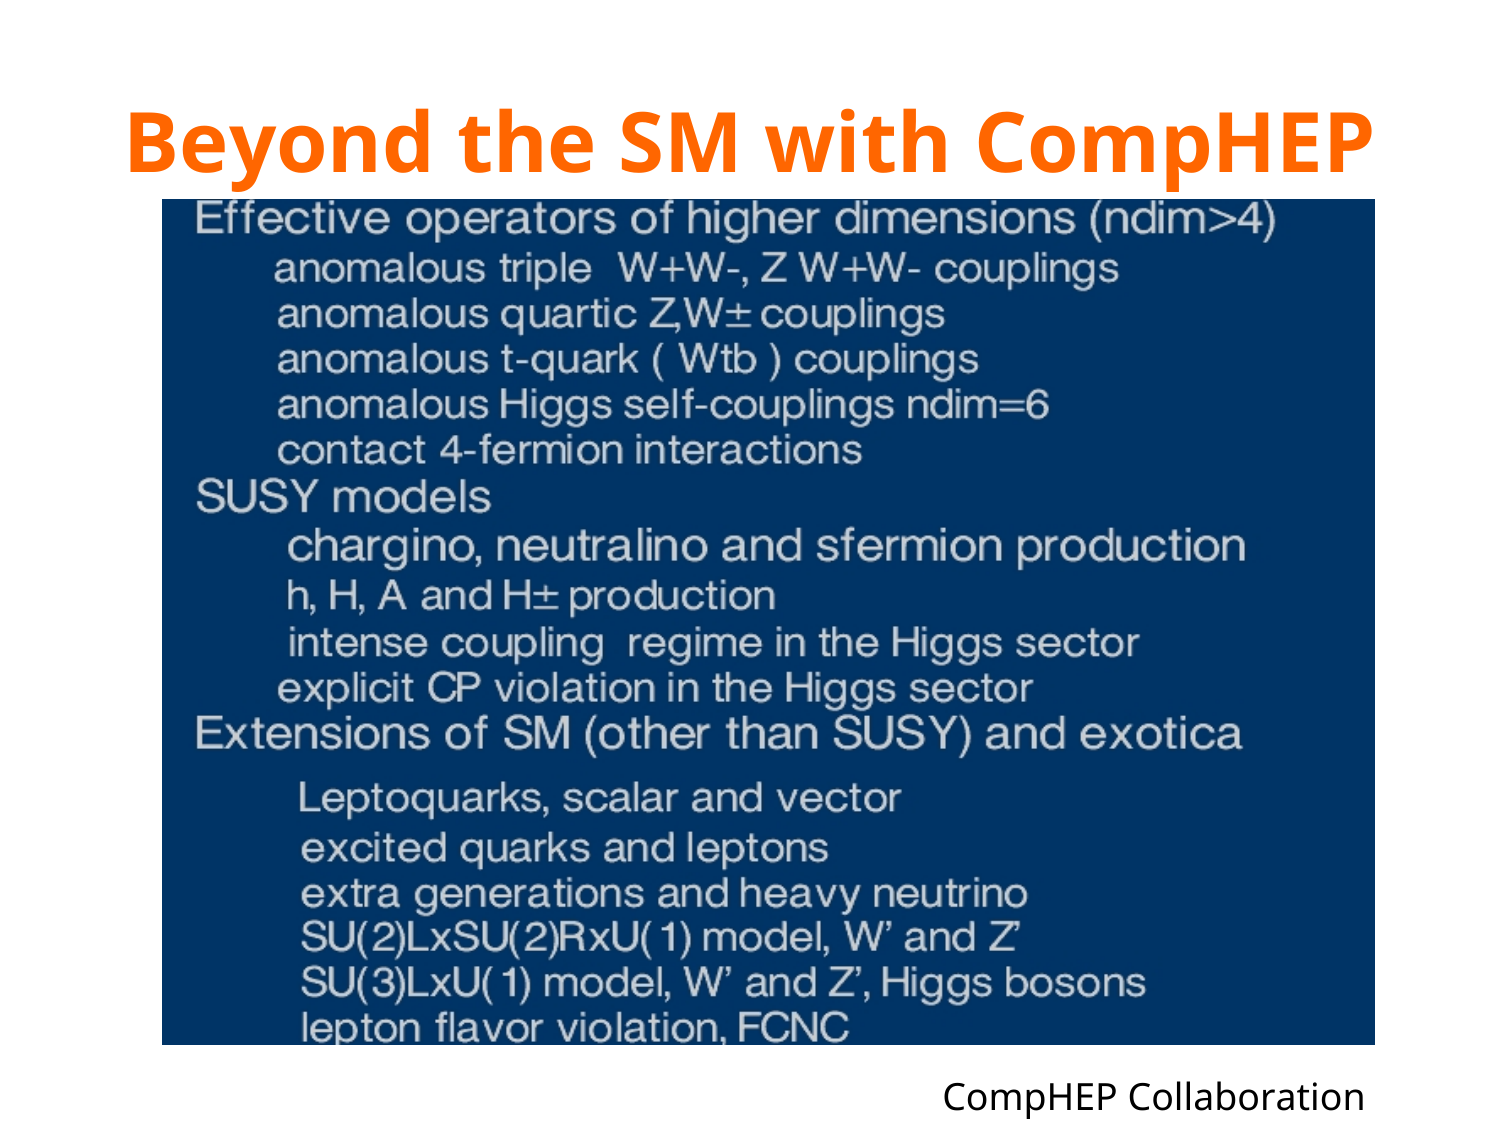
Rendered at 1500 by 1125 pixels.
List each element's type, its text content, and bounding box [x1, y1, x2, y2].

text_box CompHEP Collaboration [927, 1065, 1382, 1125]
picture [162, 199, 1375, 1045]
title Beyond the SM with CompHEP [75, 45, 1426, 233]
